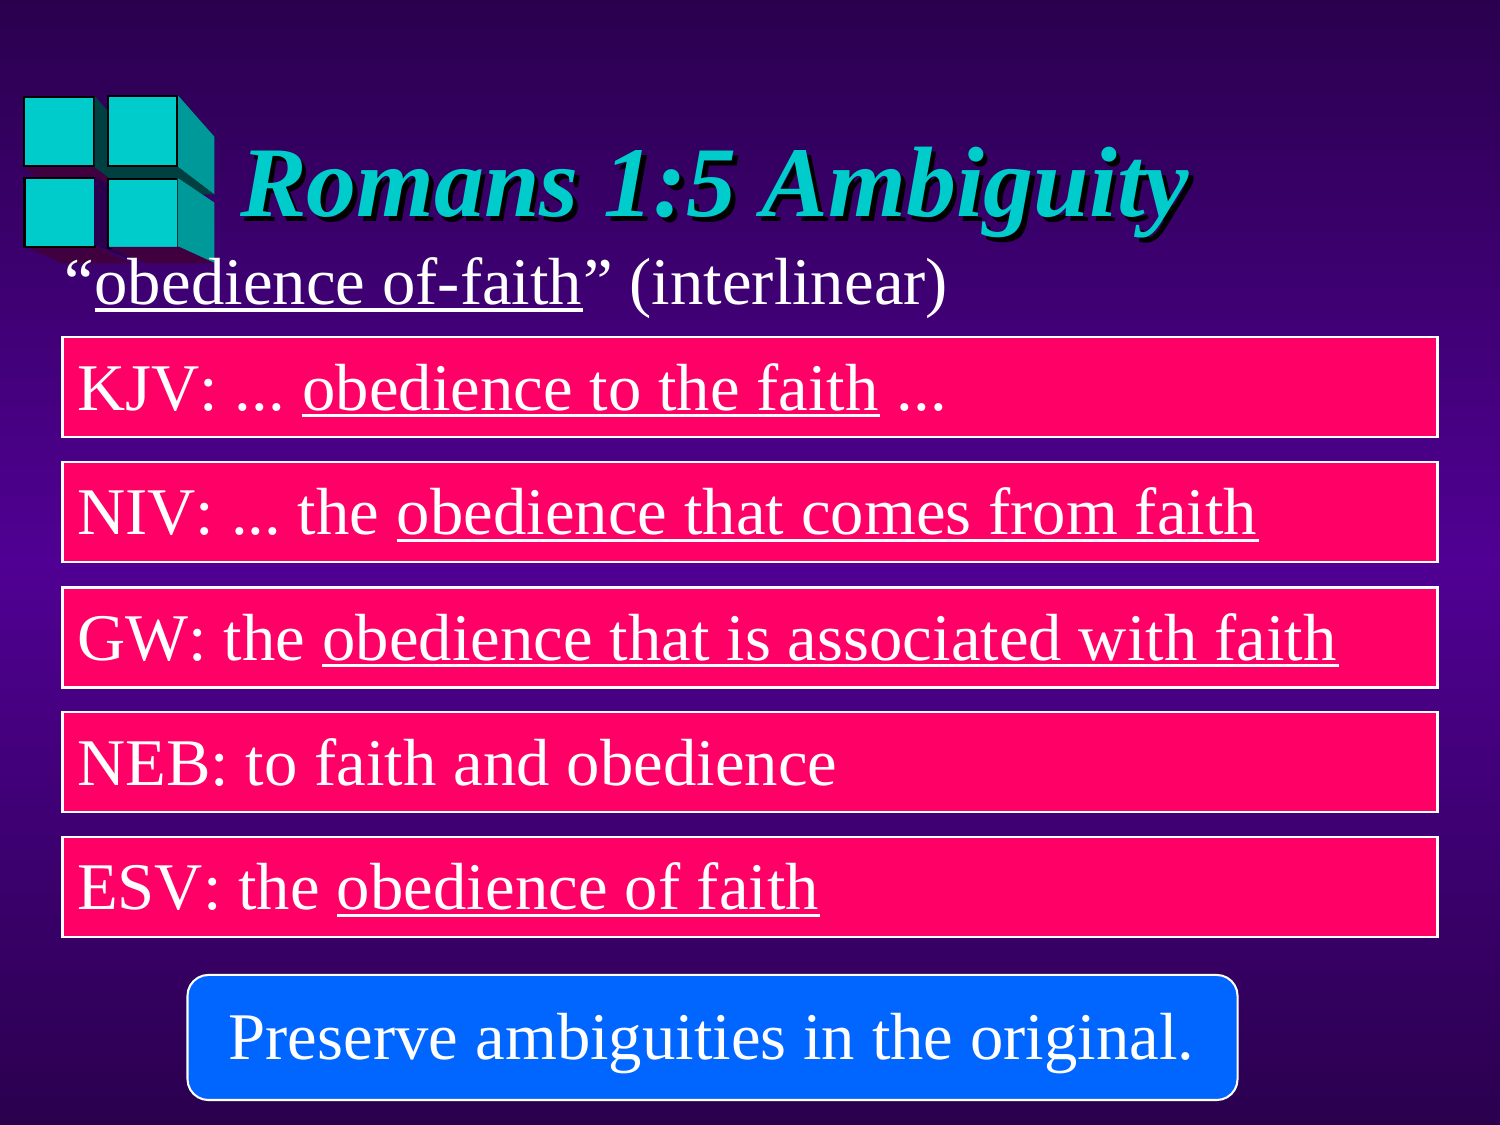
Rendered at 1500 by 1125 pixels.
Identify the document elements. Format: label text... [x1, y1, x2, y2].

text_box ESV: the obedience of faith [62, 837, 1438, 938]
text_box NEB: to faith and obedience [62, 712, 1438, 813]
title Romans 1:5 Ambiguity [224, 78, 1388, 237]
text_box KJV: ... obedience to the faith ... [62, 337, 1438, 438]
text_box Preserve ambiguities in the original. [187, 974, 1238, 1101]
text_box “obedience of-faith” (interlinear) [50, 237, 1451, 327]
text_box NIV: ... the obedience that comes from faith [62, 462, 1438, 563]
text_box GW: the obedience that is associated with faith [62, 587, 1438, 688]
